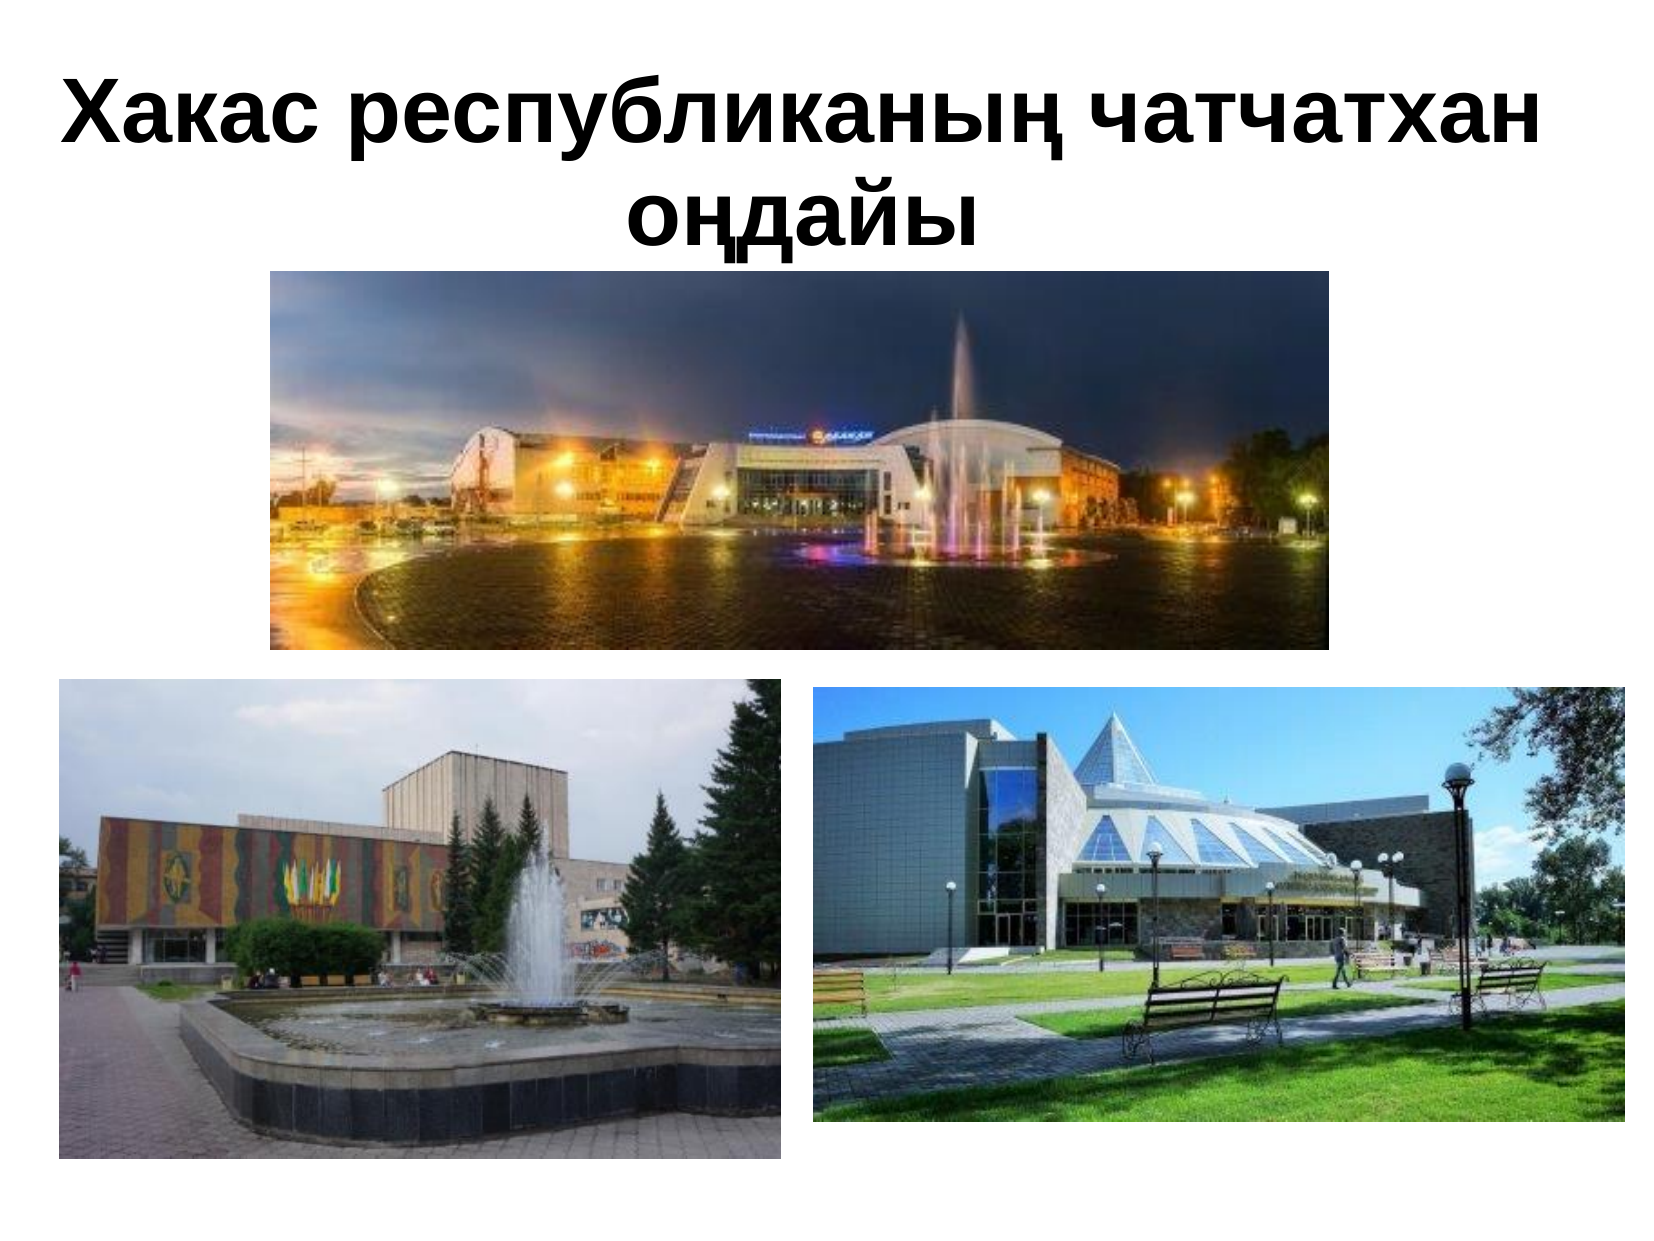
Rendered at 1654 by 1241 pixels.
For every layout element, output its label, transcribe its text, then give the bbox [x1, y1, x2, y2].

picture [59, 679, 781, 1159]
picture [813, 687, 1625, 1123]
picture [270, 271, 1329, 650]
title Хакас республиканың чатчатхан оңдайы [59, 58, 1548, 266]
